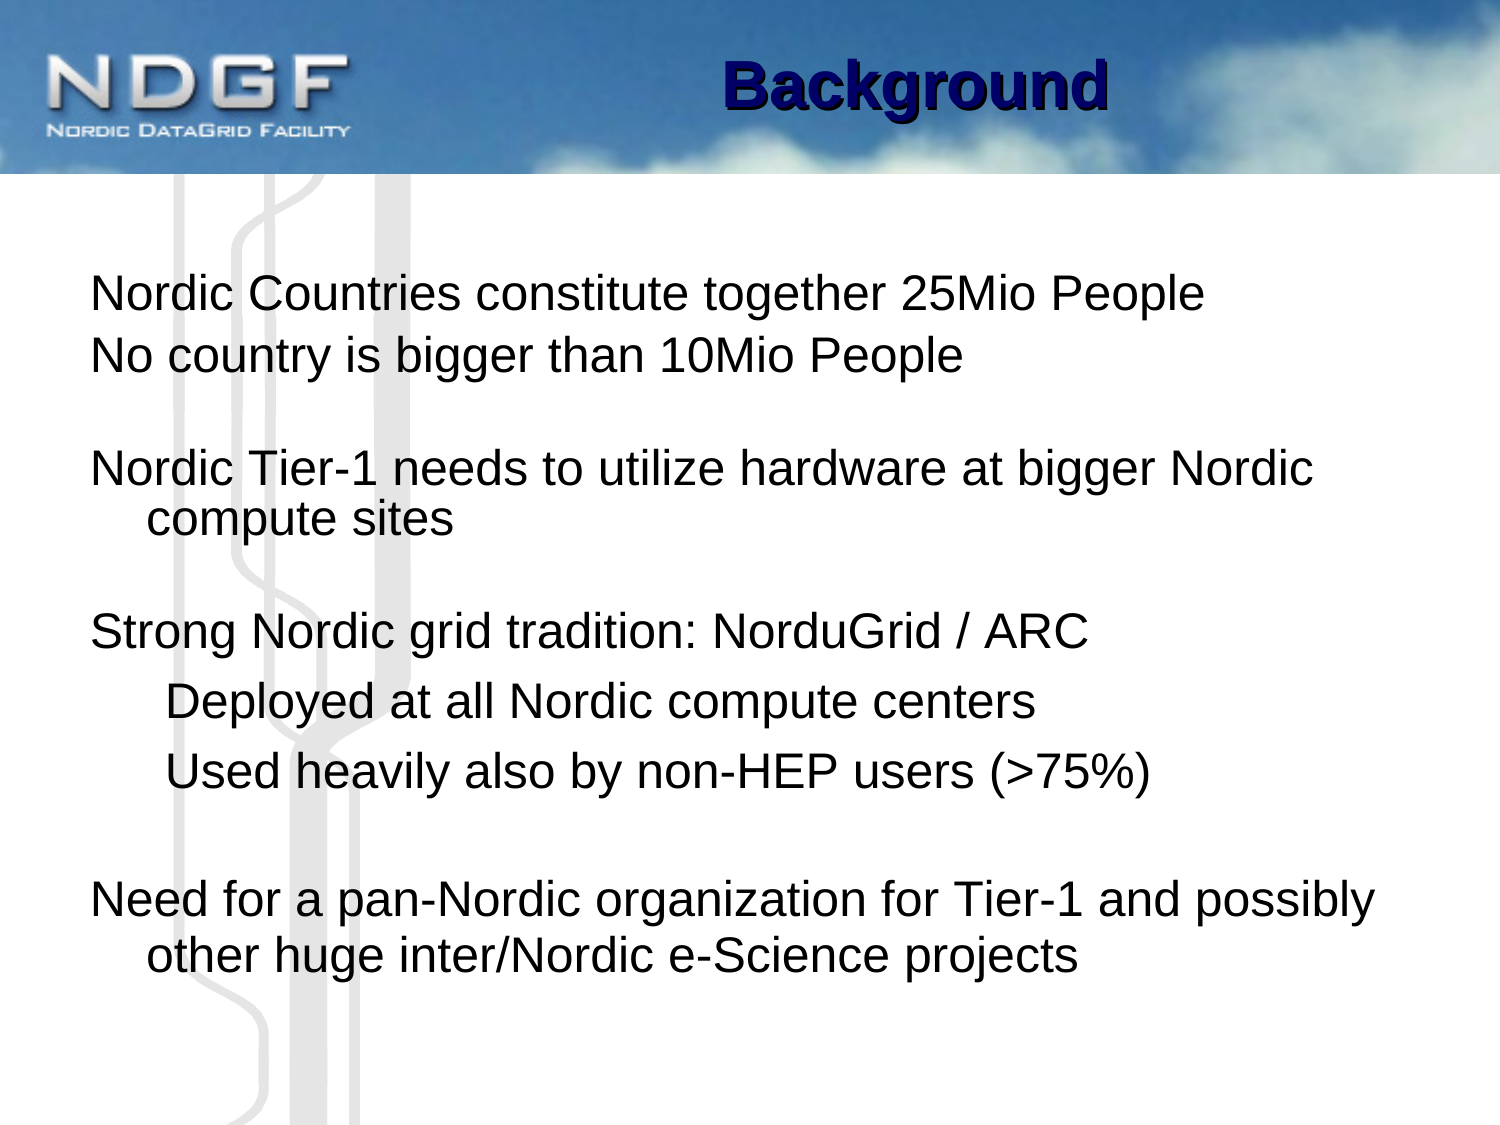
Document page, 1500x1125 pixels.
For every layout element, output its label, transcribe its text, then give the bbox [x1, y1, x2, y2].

title Background [372, 19, 1459, 149]
list Nordic Countries constitute together 25Mio People No country is bigger than 10Mio People Nordic Tier-1 needs to utilize hardware at bigger Nordic compute sites Strong Nordic grid tradition: NorduGrid / ARC Deployed at all Nordic compute centers Used heavily also by non-HEP users (>75%) Need for a pan-Nordic organization for Tier-1 and possibly other huge inter/Nordic e-Science projects [75, 262, 1426, 1125]
picture [0, 0, 1500, 1125]
